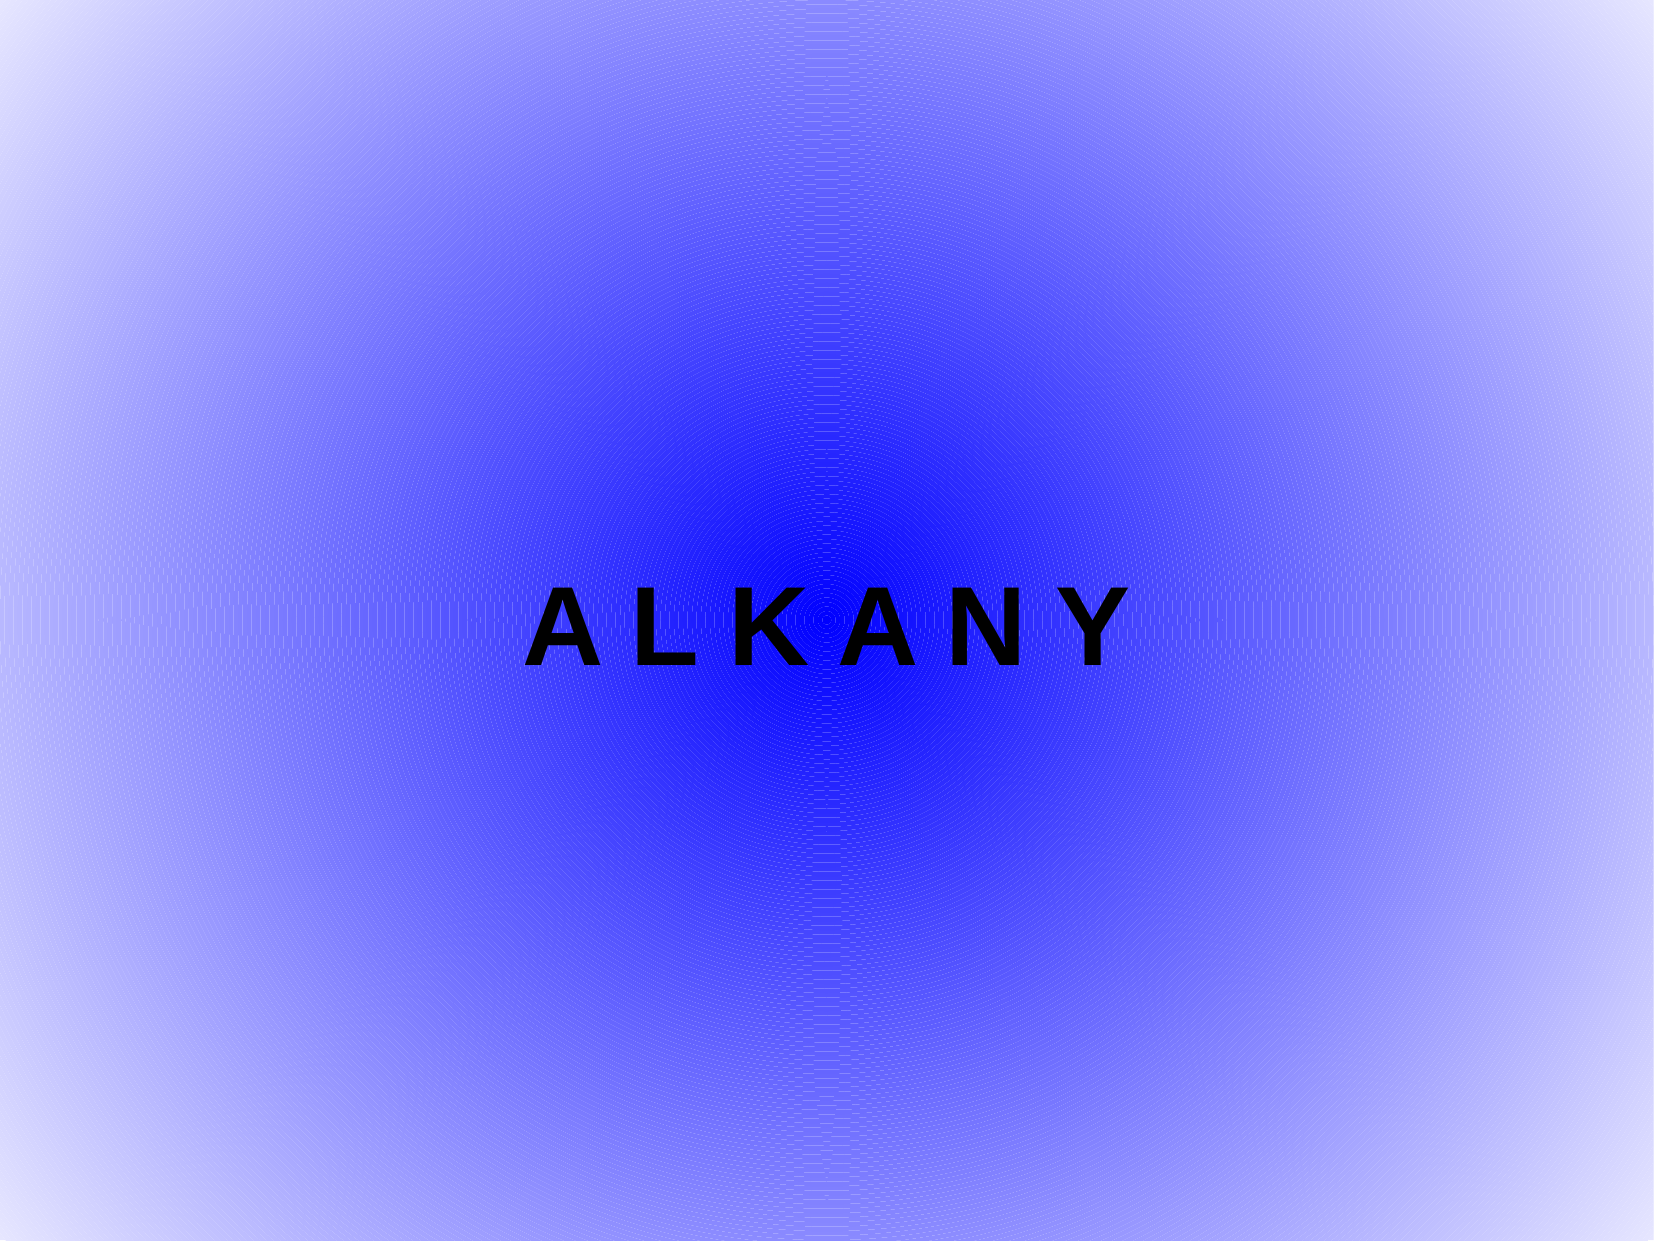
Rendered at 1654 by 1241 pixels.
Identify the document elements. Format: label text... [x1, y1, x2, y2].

subtitle A L K A N Y [82, 210, 1571, 1030]
